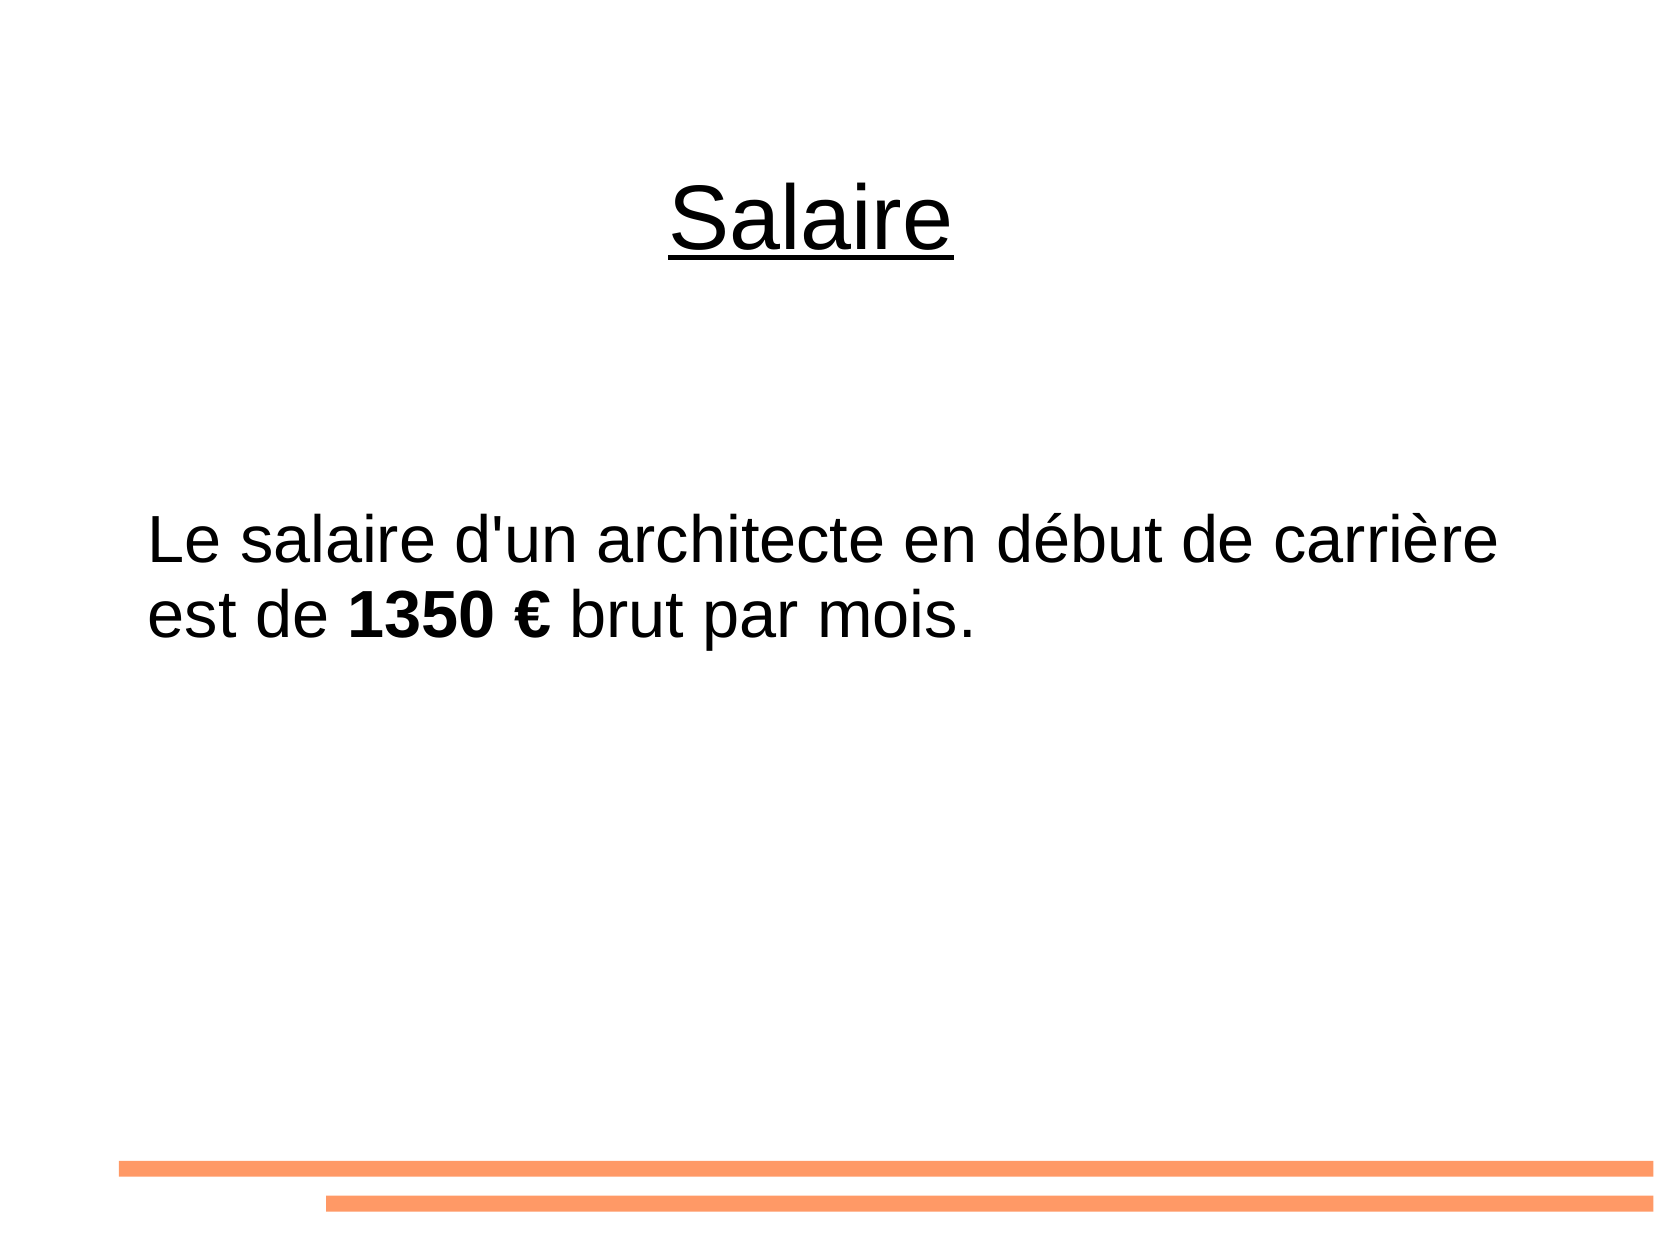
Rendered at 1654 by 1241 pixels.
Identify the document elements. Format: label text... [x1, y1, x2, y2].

title Salaire [88, 114, 1534, 322]
list Le salaire d'un architecte en début de carrière est de 1350 € brut par mois. [147, 501, 1529, 1241]
